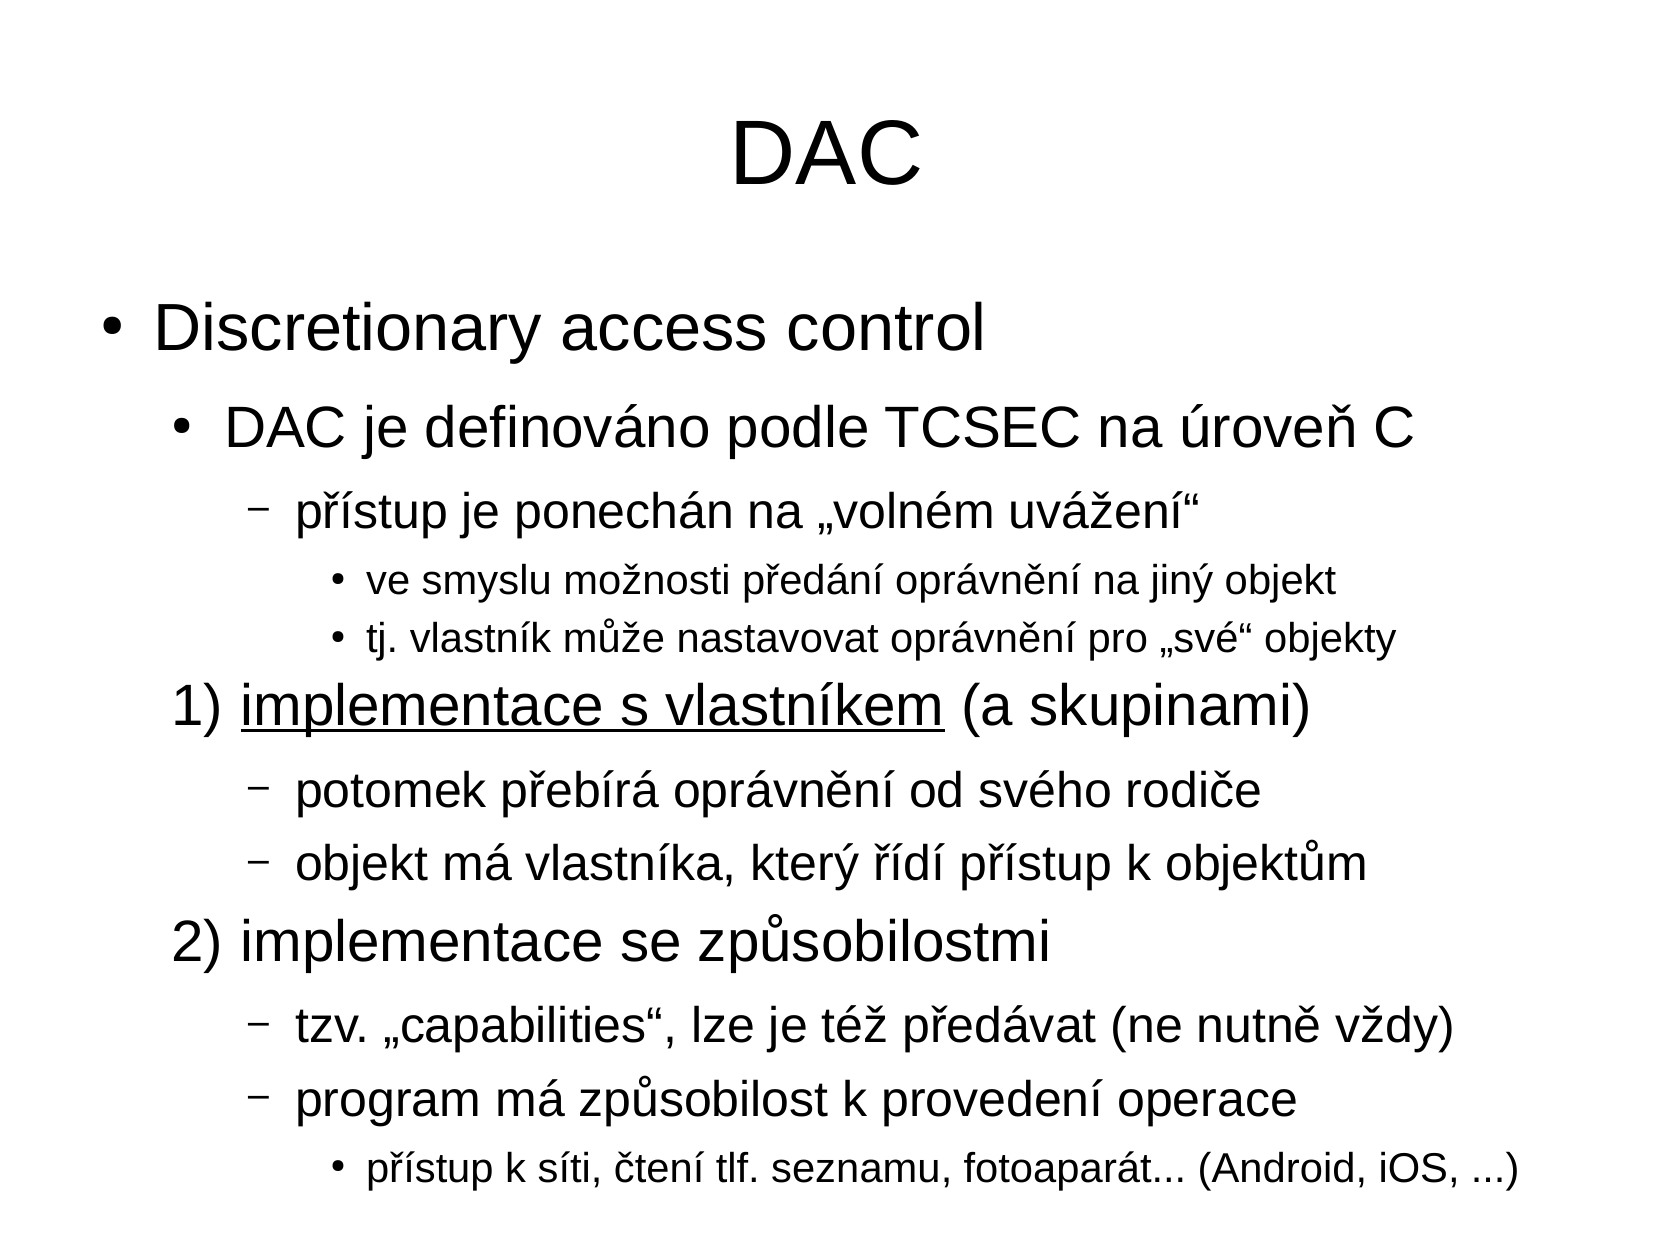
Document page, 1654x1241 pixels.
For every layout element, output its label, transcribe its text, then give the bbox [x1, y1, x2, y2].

list Discretionary access control DAC je definováno podle TCSEC na úroveň C přístup je ponechán na „volném uvážení“ ve smyslu možnosti předání oprávnění na jiný objekt tj. vlastník může nastavovat oprávnění pro „své“ objekty implementace s vlastníkem (a skupinami) potomek přebírá oprávnění od svého rodiče objekt má vlastníka, který řídí přístup k objektům implementace se způsobilostmi tzv. „capabilities“, lze je též předávat (ne nutně vždy) program má způsobilost k provedení operace přístup k síti, čtení tlf. seznamu, fotoaparát... (Android, iOS, ...) [82, 290, 1571, 1191]
title DAC [82, 56, 1571, 250]
